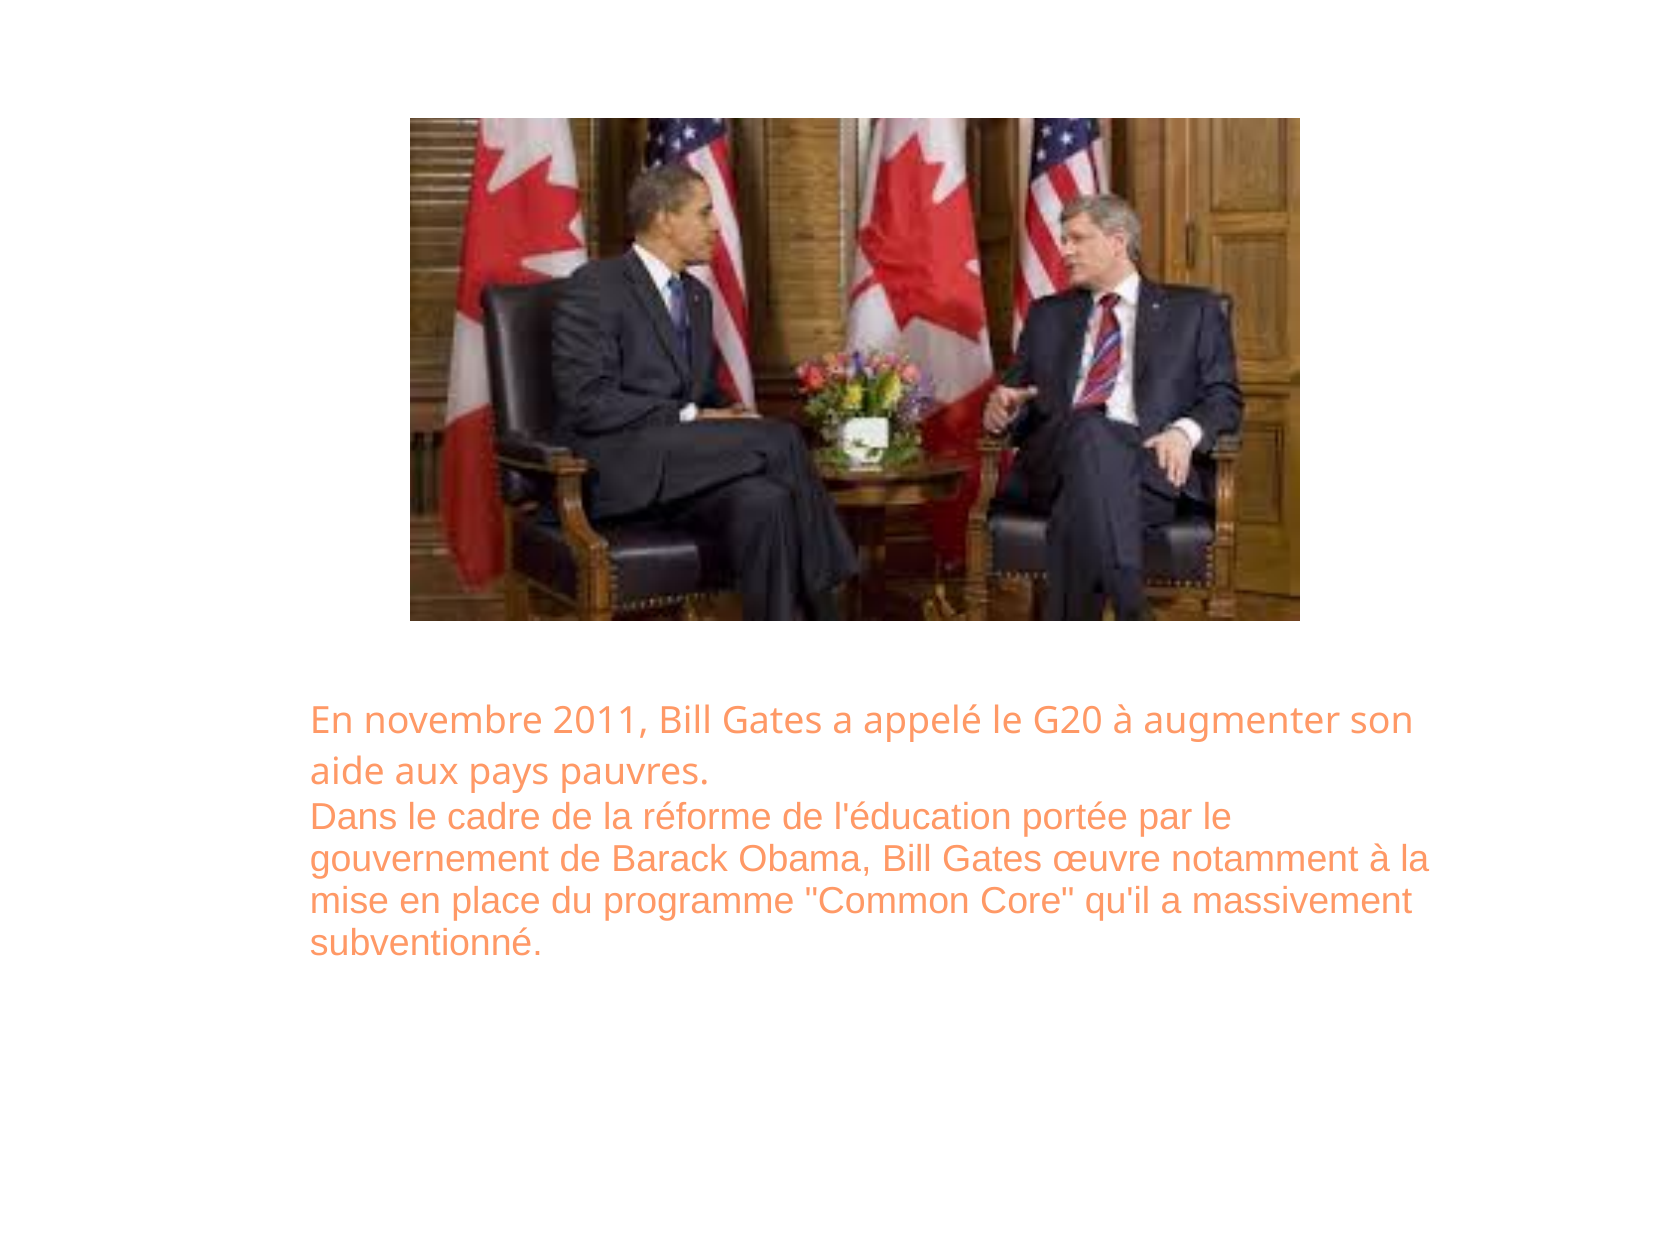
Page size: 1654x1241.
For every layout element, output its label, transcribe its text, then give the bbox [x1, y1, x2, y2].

text_box En novembre 2011, Bill Gates a appelé le G20 à augmenter son aide aux pays pauvres. Dans le cadre de la réforme de l'éducation portée par le gouvernement de Barack Obama, Bill Gates œuvre notamment à la mise en place du programme "Common Core" qu'il a massivement subventionné. [295, 686, 1447, 975]
picture [410, 118, 1300, 621]
